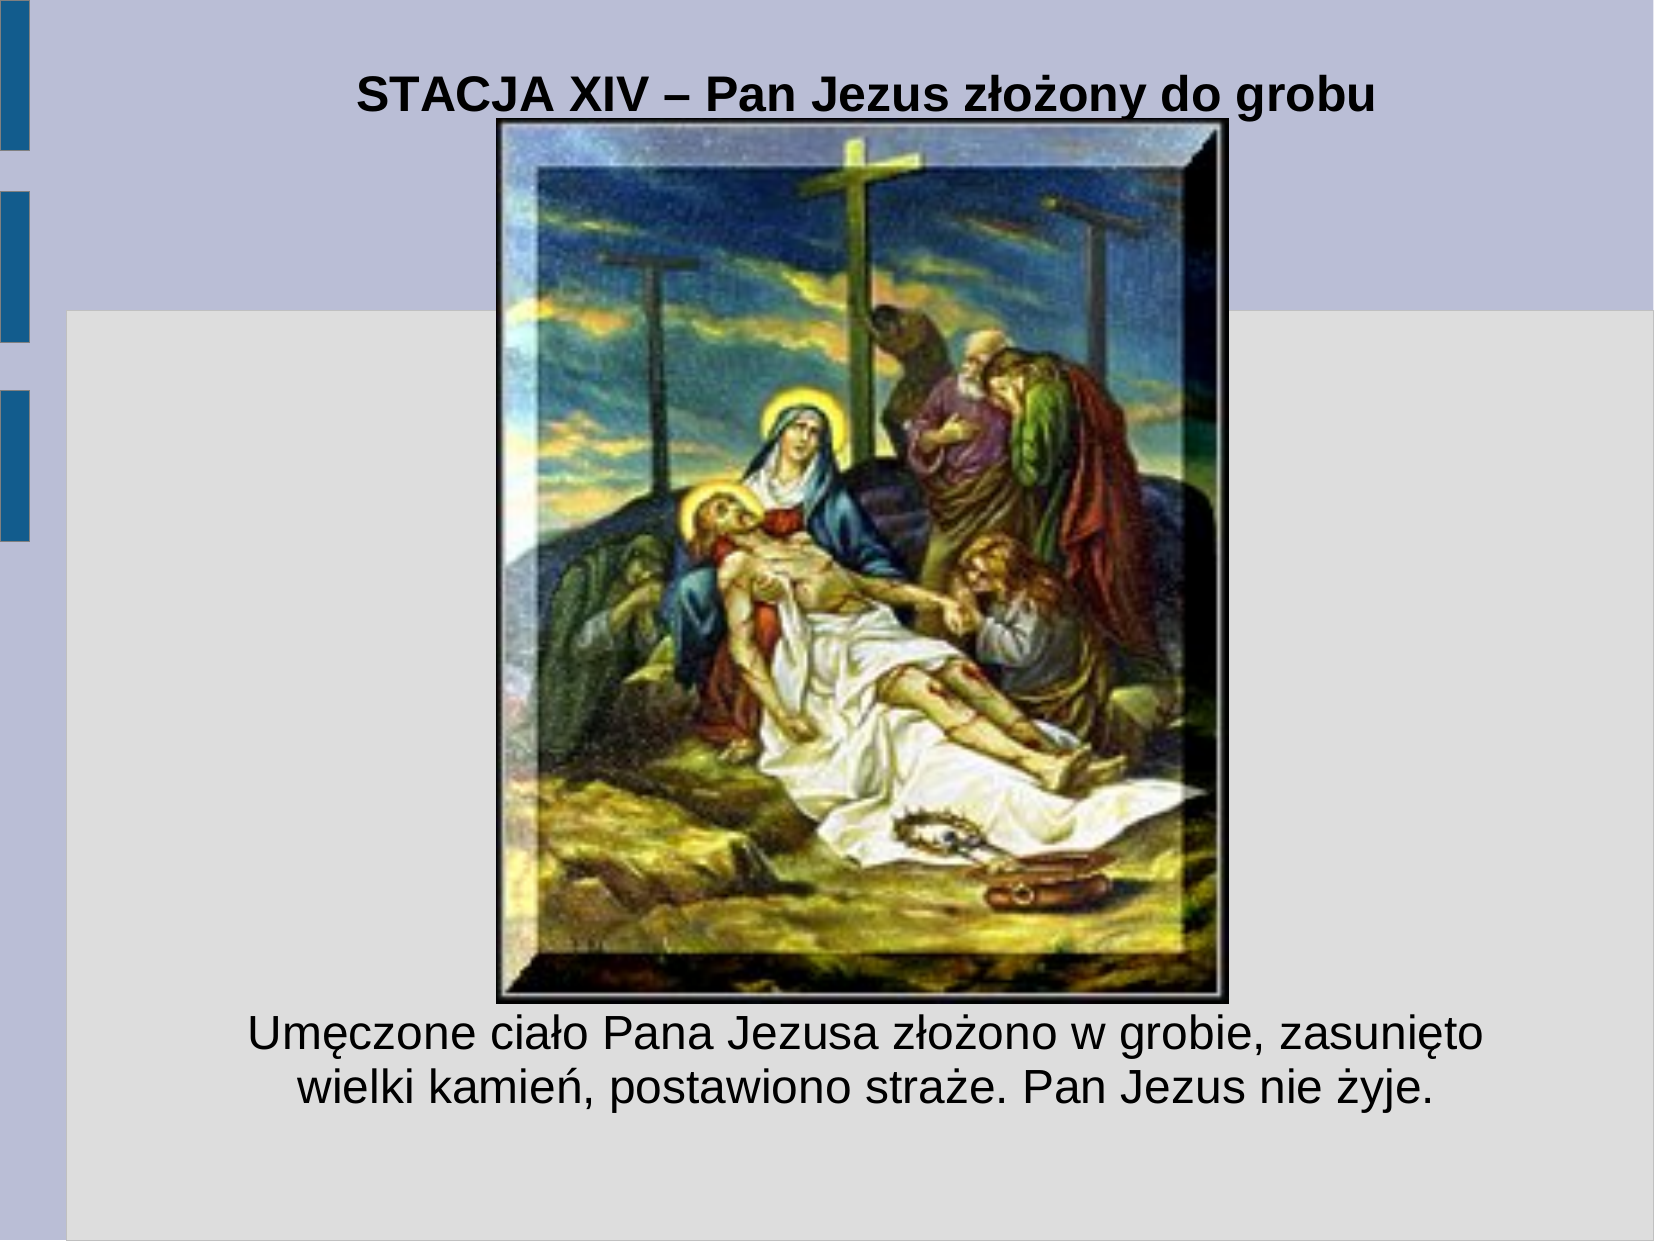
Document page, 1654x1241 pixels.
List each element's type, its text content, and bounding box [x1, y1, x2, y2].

picture [496, 118, 1229, 1004]
list STACJA XIV – Pan Jezus złożony do grobu Umęczone ciało Pana Jezusa złożono w grobie, zasunięto wielki kamień, postawiono straże. Pan Jezus nie żyje. [129, 65, 1534, 1241]
